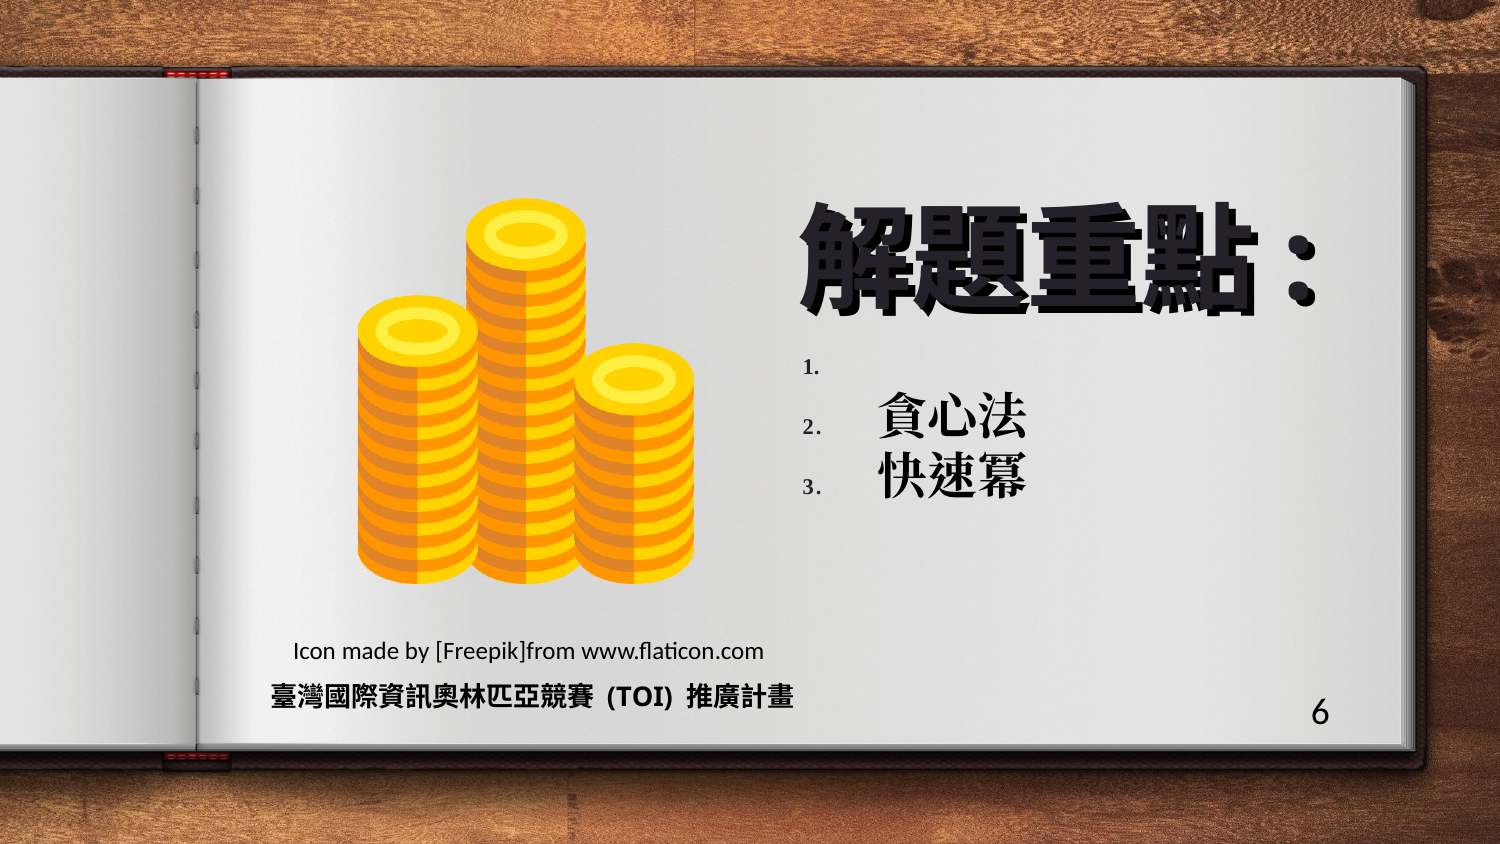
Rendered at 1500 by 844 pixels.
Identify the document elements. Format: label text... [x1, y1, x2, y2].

picture [333, 198, 718, 584]
subtitle 貪心法 快速冪 [787, 309, 1361, 584]
title 解題重點: [782, 146, 1313, 338]
text_box Icon made by [Freepik]from www.flaticon.com [278, 627, 867, 672]
text_box [1295, 672, 1386, 737]
